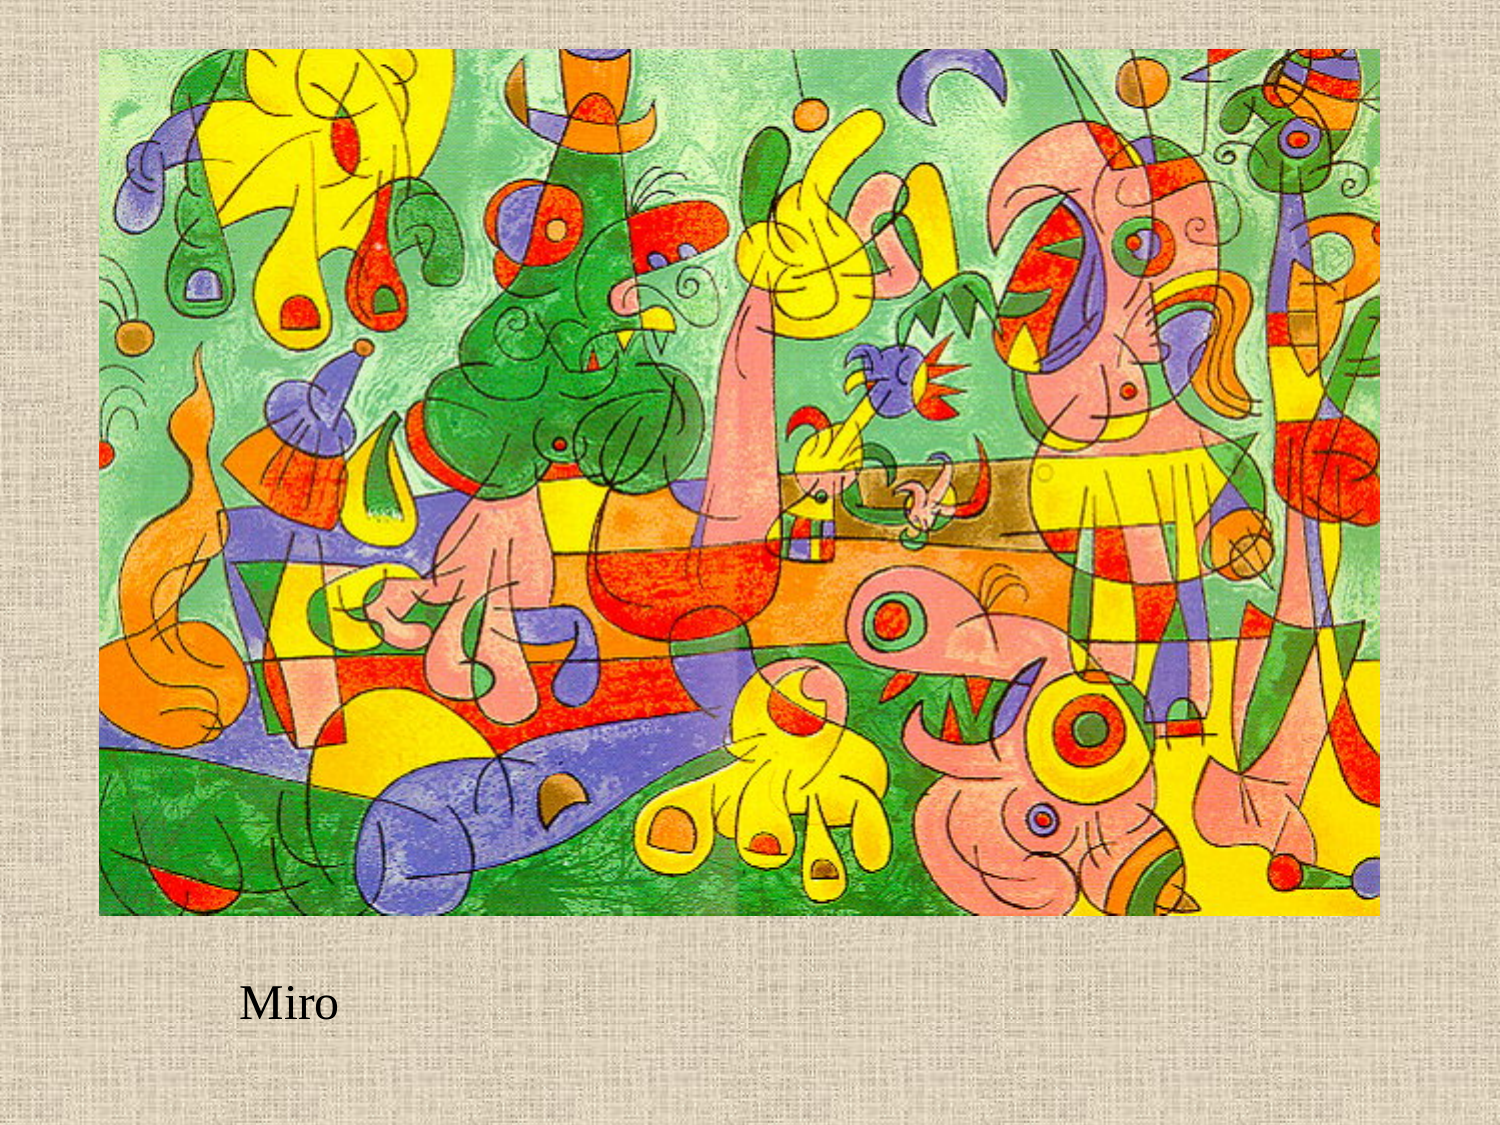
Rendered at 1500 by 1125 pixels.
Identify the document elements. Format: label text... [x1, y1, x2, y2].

picture [0, 0, 1500, 1125]
text_box Miro [225, 962, 355, 1038]
